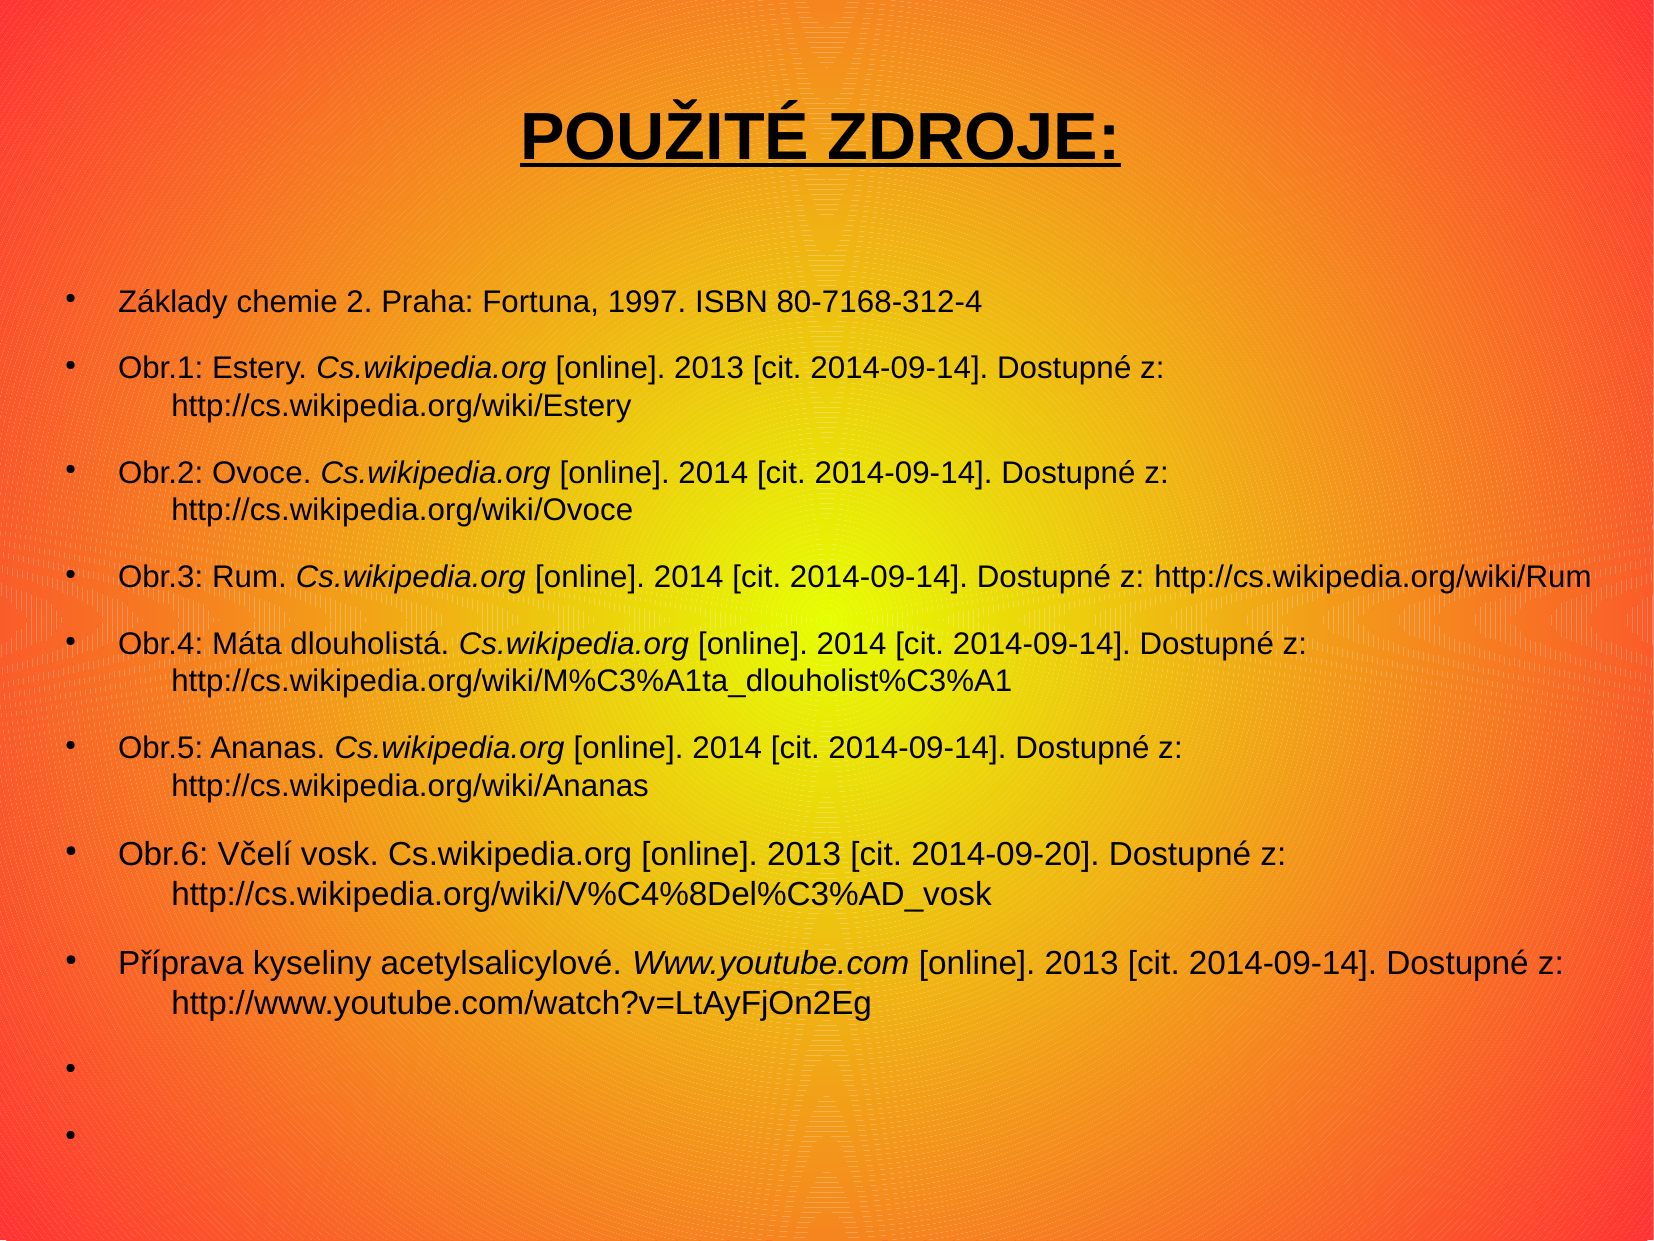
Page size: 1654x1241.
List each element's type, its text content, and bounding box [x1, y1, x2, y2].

list Základy chemie 2. Praha: Fortuna, 1997. ISBN 80-7168-312-4 Obr.1: Estery. Cs.wikipedia.org [online]. 2013 [cit. 2014-09-14]. Dostupné z: http://cs.wikipedia.org/wiki/Estery Obr.2: Ovoce. Cs.wikipedia.org [online]. 2014 [cit. 2014-09-14]. Dostupné z: http://cs.wikipedia.org/wiki/Ovoce Obr.3: Rum. Cs.wikipedia.org [online]. 2014 [cit. 2014-09-14]. Dostupné z: http://cs.wikipedia.org/wiki/Rum Obr.4: Máta dlouholistá. Cs.wikipedia.org [online]. 2014 [cit. 2014-09-14]. Dostupné z: http://cs.wikipedia.org/wiki/M%C3%A1ta_dlouholist%C3%A1 Obr.5: Ananas. Cs.wikipedia.org [online]. 2014 [cit. 2014-09-14]. Dostupné z: http://cs.wikipedia.org/wiki/Ananas Obr.6: Včelí vosk. Cs.wikipedia.org [online]. 2013 [cit. 2014-09-20]. Dostupné z: http://cs.wikipedia.org/wiki/V%C4%8Del%C3%AD_vosk Příprava kyseliny acetylsalicylové. Www.youtube.com [online]. 2013 [cit. 2014-09-14]. Dostupné z: http://www.youtube.com/watch?v=LtAyFjOn2Eg [29, 201, 1625, 1040]
title POUŽITÉ ZDROJE: [76, 29, 1565, 201]
